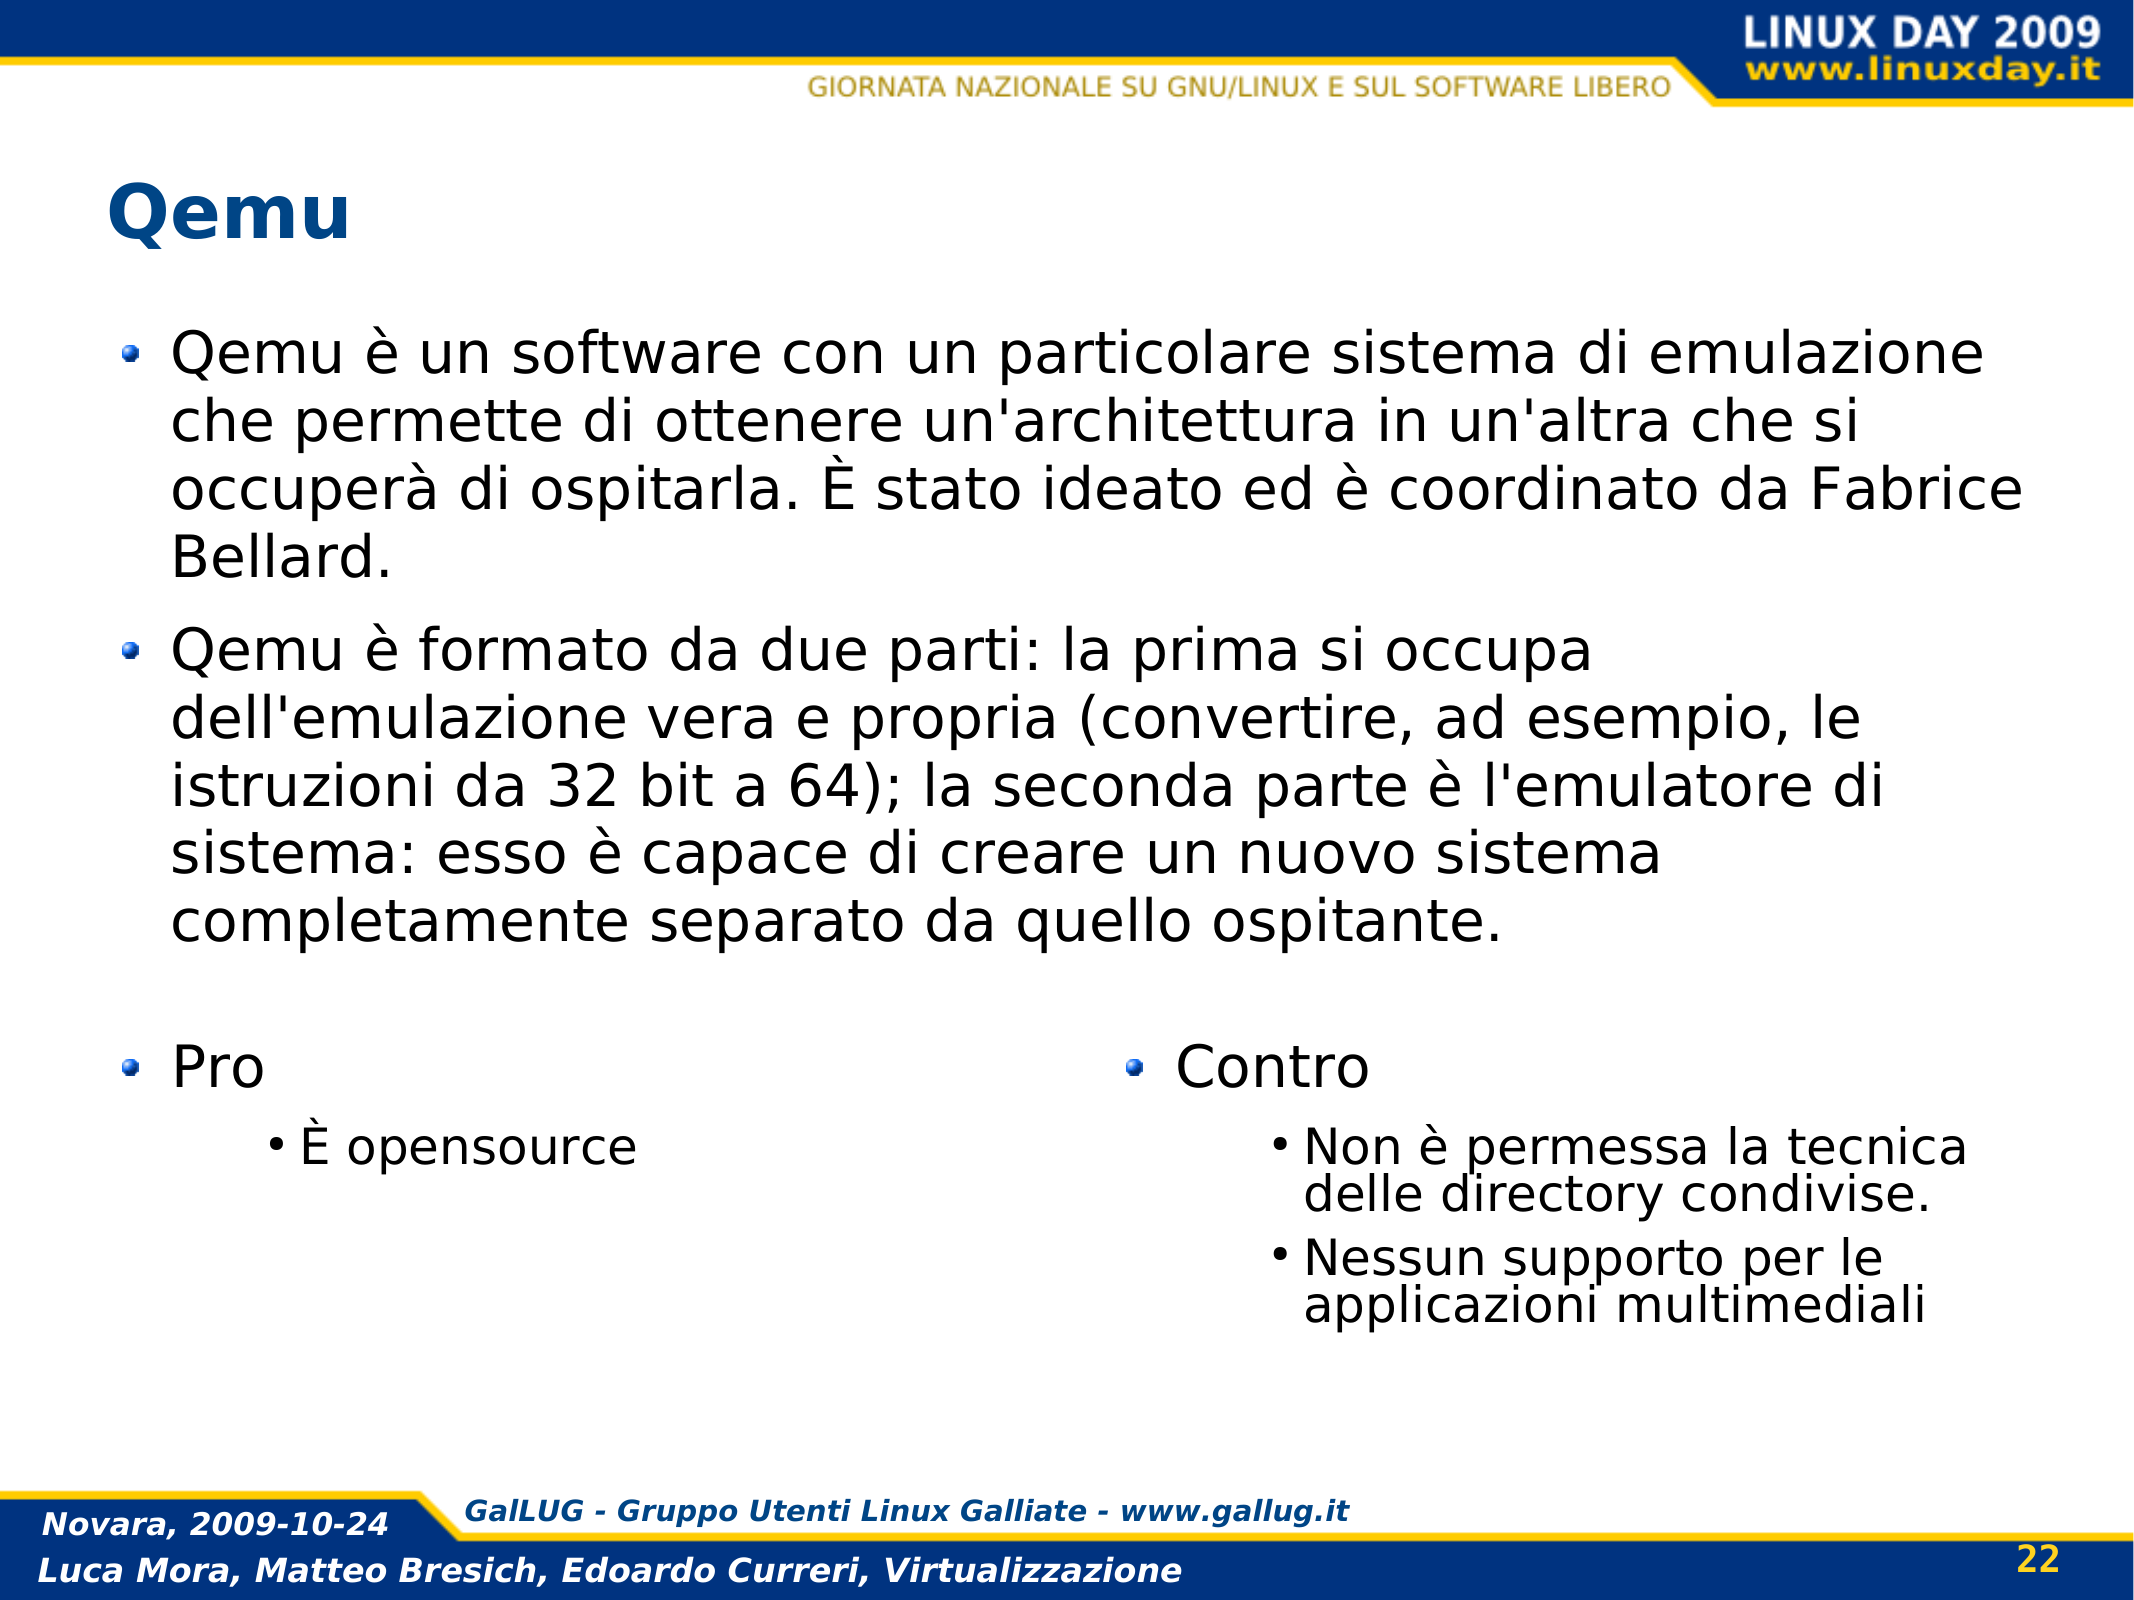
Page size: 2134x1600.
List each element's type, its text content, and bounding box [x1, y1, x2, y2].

picture [0, 0, 2134, 1600]
list Pro È opensource [106, 1033, 1044, 1441]
title Qemu [106, 159, 2080, 267]
list Contro Non è permessa la tecnica delle directory condivise. Nessun supporto per le applicazioni multimediali [1110, 1033, 2048, 1441]
list Qemu è un software con un particolare sistema di emulazione che permette di ottenere un'architettura in un'altra che si occuperà di ospitarla. È stato ideato ed è coordinato da Fabrice Bellard. Qemu è formato da due parti: la prima si occupa dell'emulazione vera e propria (convertire, ad esempio, le istruzioni da 32 bit a 64); la seconda parte è l'emulatore di sistema: esso è capace di creare un nuovo sistema completamente separato da quello ospitante. [106, 319, 2027, 975]
